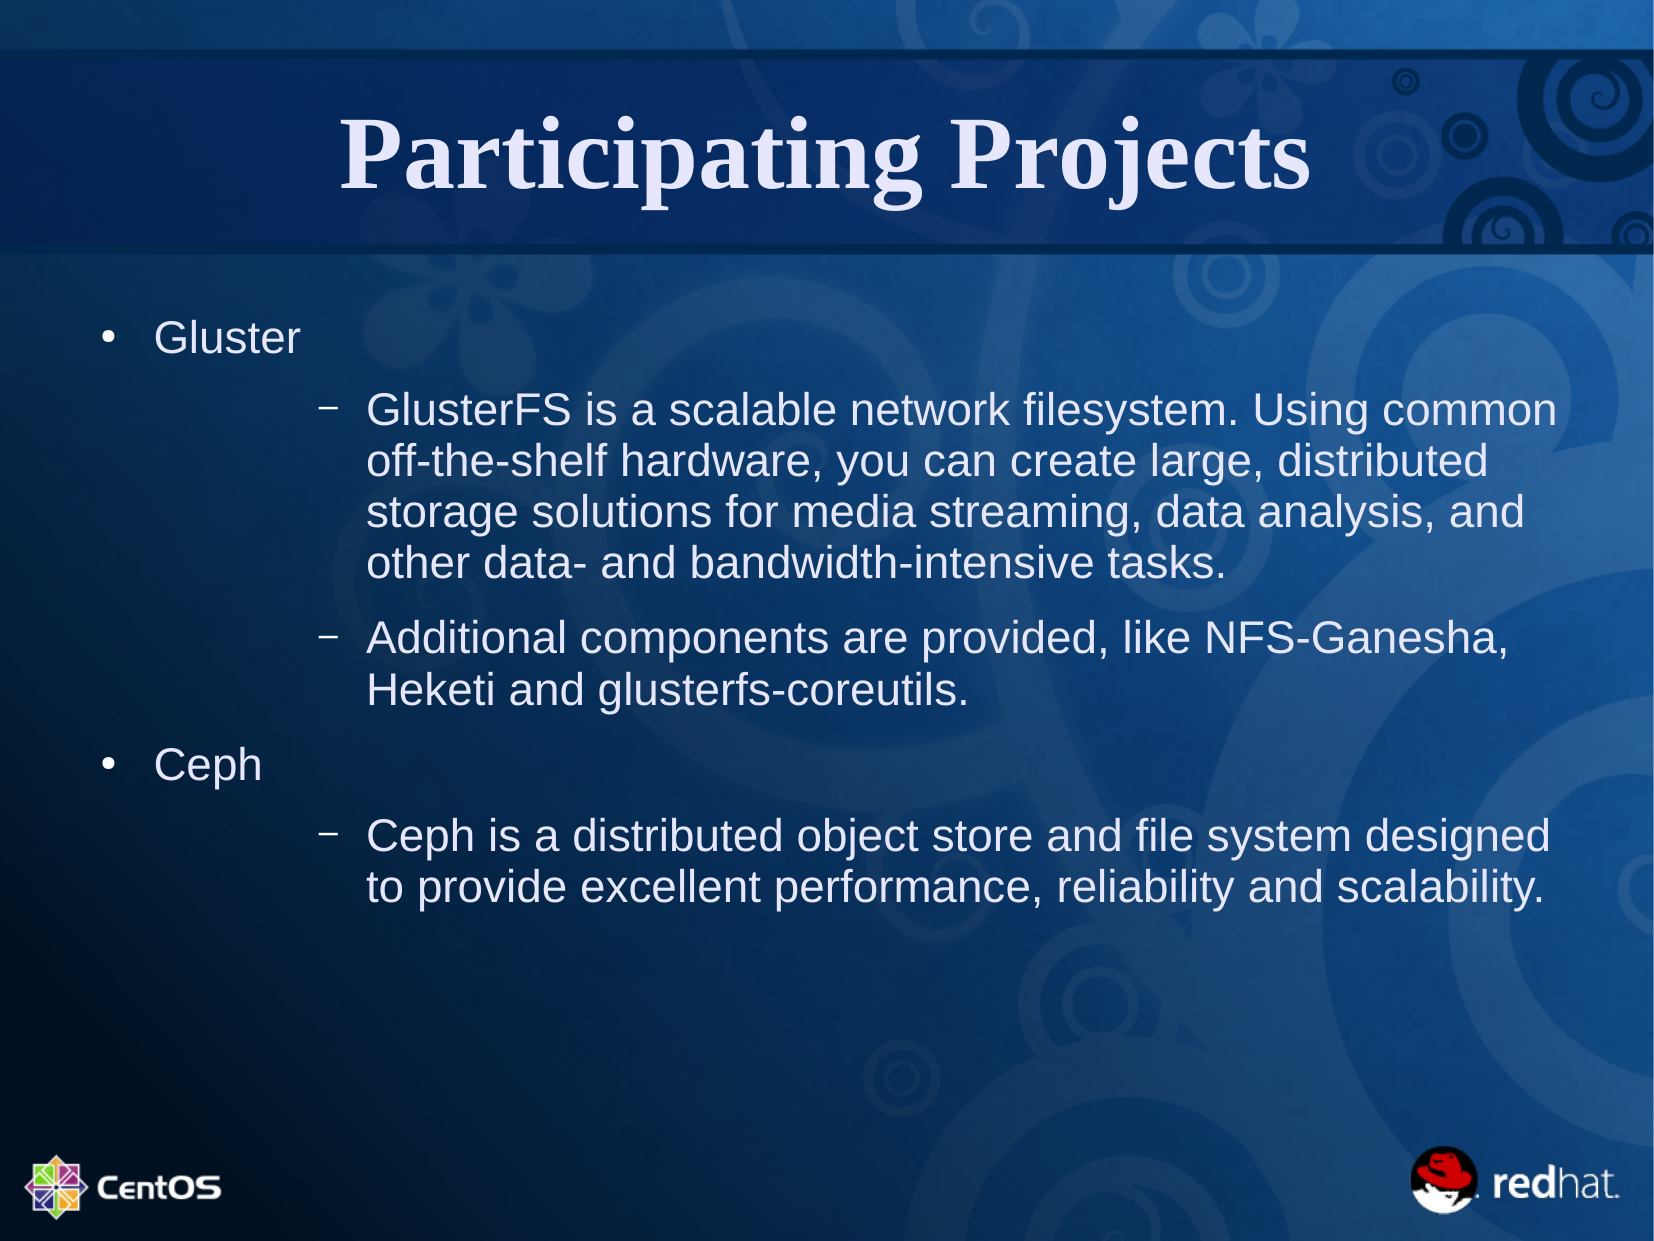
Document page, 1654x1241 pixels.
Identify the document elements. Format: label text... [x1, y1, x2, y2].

picture [0, 0, 1654, 1241]
title Participating Projects [82, 49, 1571, 257]
list Gluster GlusterFS is a scalable network filesystem. Using common off-the-shelf hardware, you can create large, distributed storage solutions for media streaming, data analysis, and other data- and bandwidth-intensive tasks. Additional components are provided, like NFS-Ganesha, Heketi and glusterfs-coreutils. Ceph Ceph is a distributed object store and file system designed to provide excellent performance, reliability and scalability. [82, 290, 1571, 1010]
